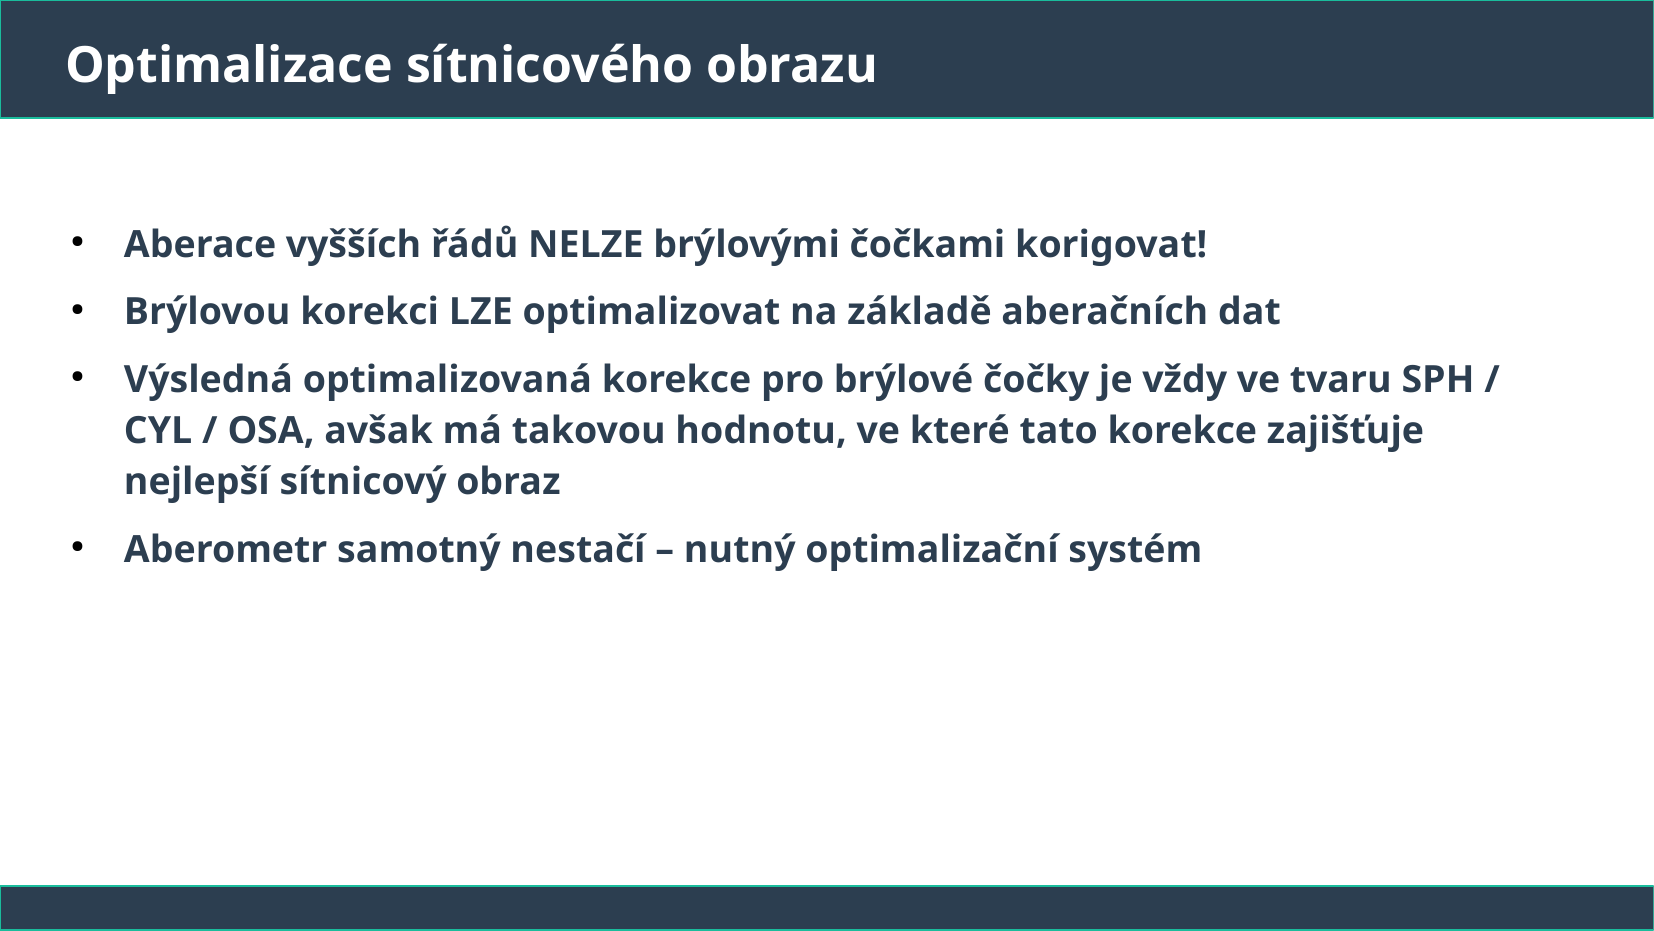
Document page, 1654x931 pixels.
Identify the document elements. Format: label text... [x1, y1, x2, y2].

title Optimalizace sítnicového obrazu [64, 7, 1601, 119]
list Aberace vyšších řádů NELZE brýlovými čočkami korigovat! Brýlovou korekci LZE optimalizovat na základě aberačních dat Výsledná optimalizovaná korekce pro brýlové čočky je vždy ve tvaru SPH / CYL / OSA, avšak má takovou hodnotu, ve které tato korekce zajišťuje nejlepší sítnicový obraz Aberometr samotný nestačí – nutný optimalizační systém [53, 217, 1542, 603]
